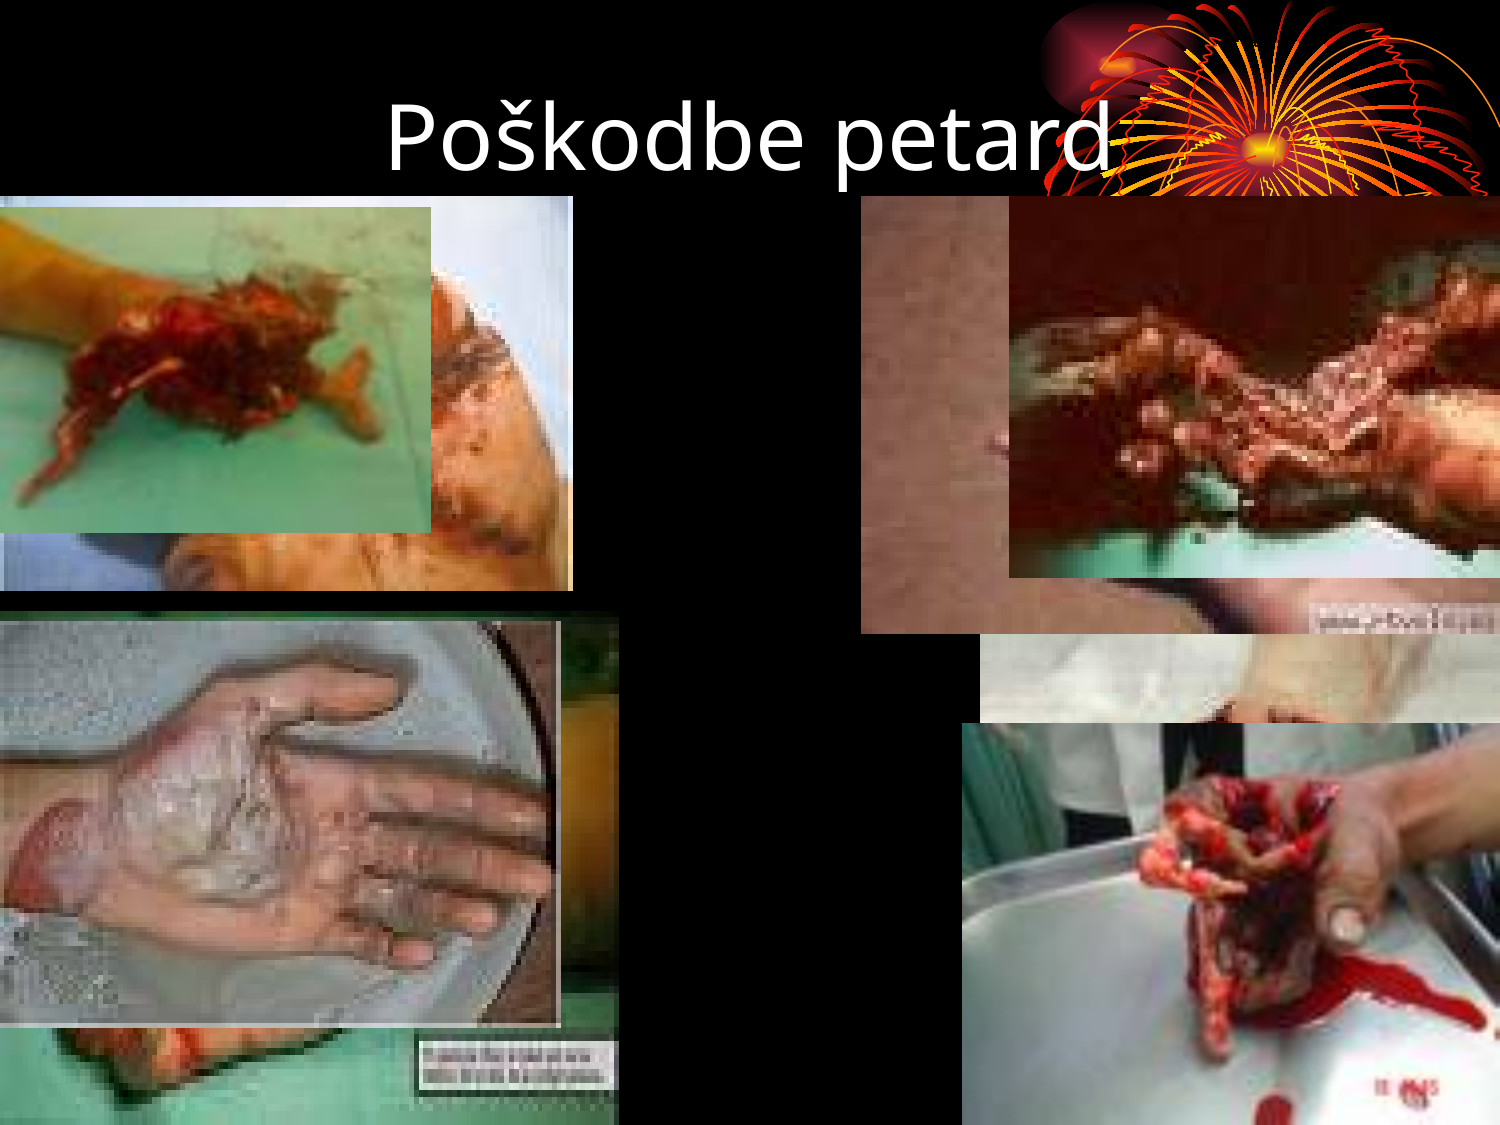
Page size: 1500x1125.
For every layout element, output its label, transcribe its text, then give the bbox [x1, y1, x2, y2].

picture [0, 196, 573, 591]
picture [861, 196, 1500, 1125]
title Poškodbe petard [0, 0, 1500, 268]
picture [0, 611, 619, 1125]
